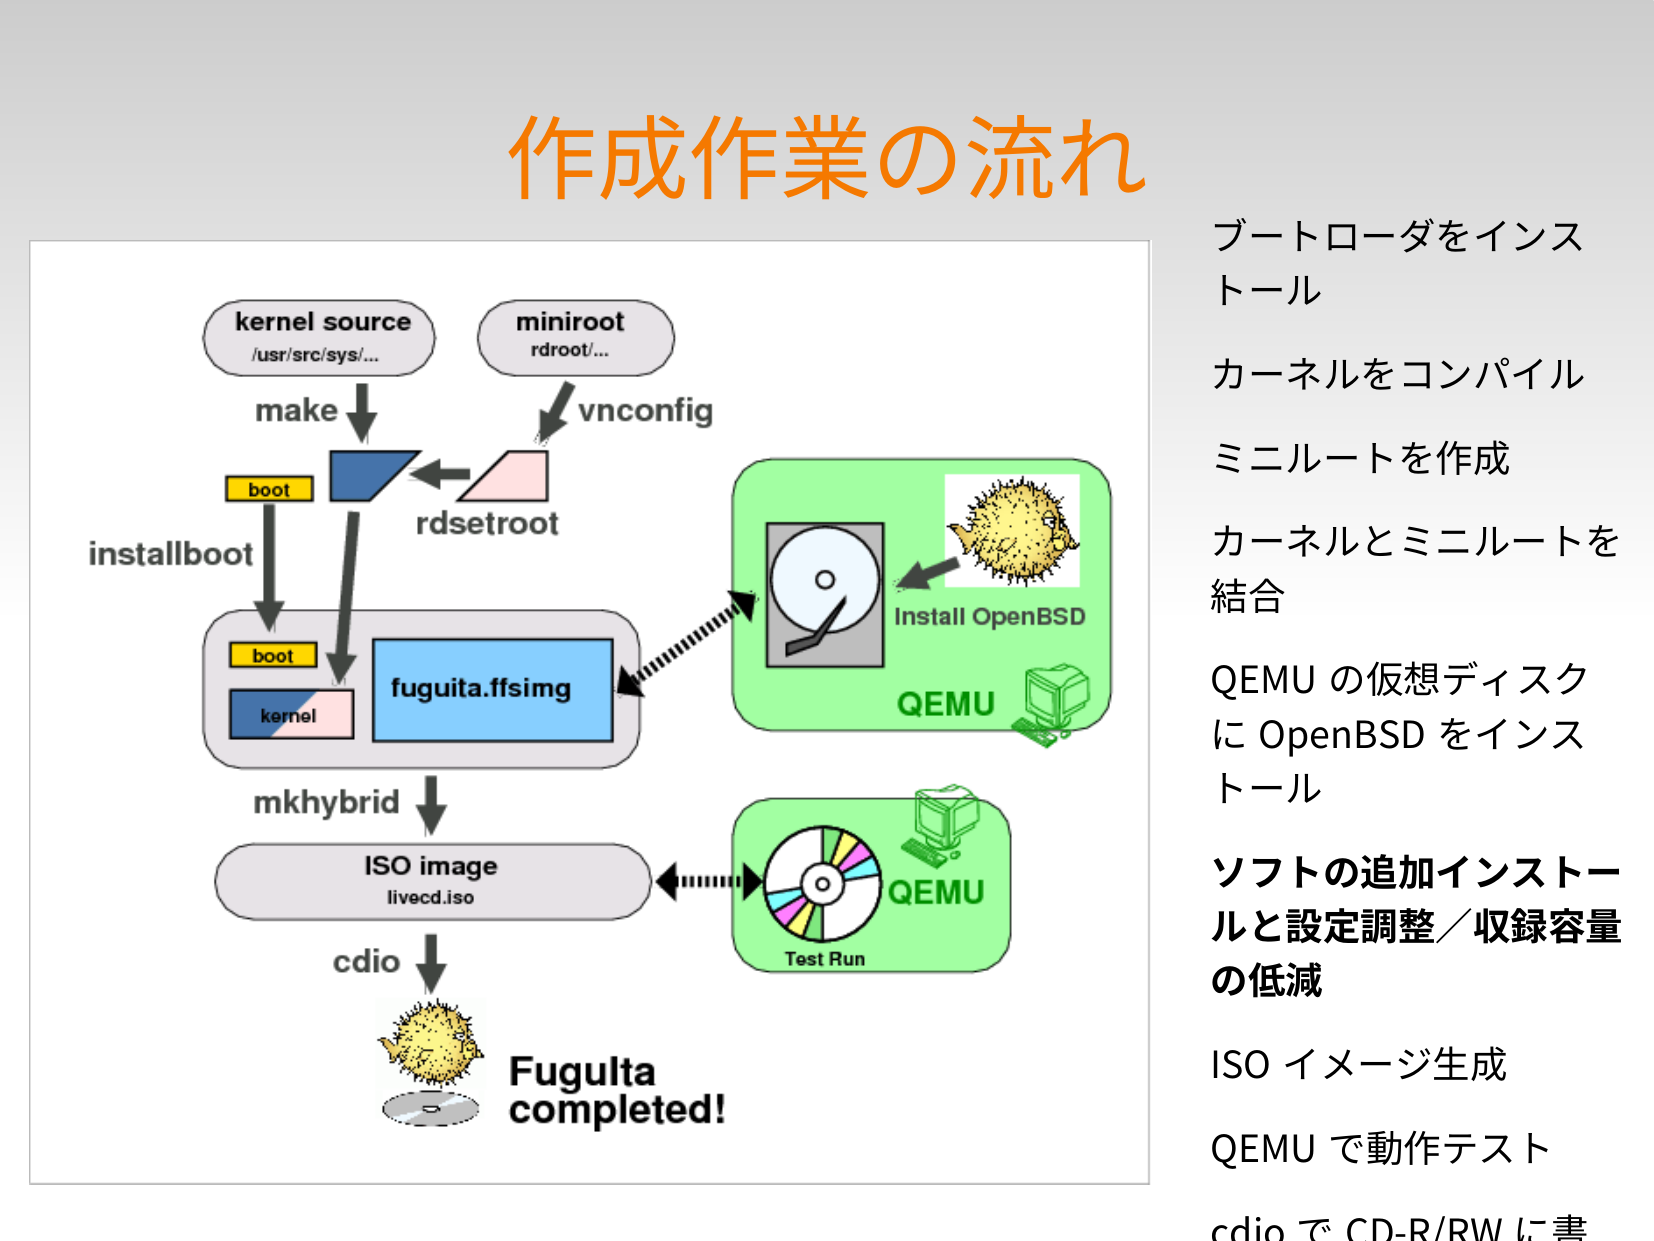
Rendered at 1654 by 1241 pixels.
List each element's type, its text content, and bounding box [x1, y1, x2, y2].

picture [29, 240, 1152, 1186]
list ブートローダをインストール カーネルをコンパイル ミニルートを作成 カーネルとミニルートを結合 QEMUの仮想ディスクにOpenBSDをインストール ソフトの追加インストールと設定調整／収録容量の低減 ISOイメージ生成 QEMUで動作テスト cdioでCD-R/RWに書き込み [1181, 206, 1625, 1152]
title 作成作業の流れ [82, 49, 1571, 257]
